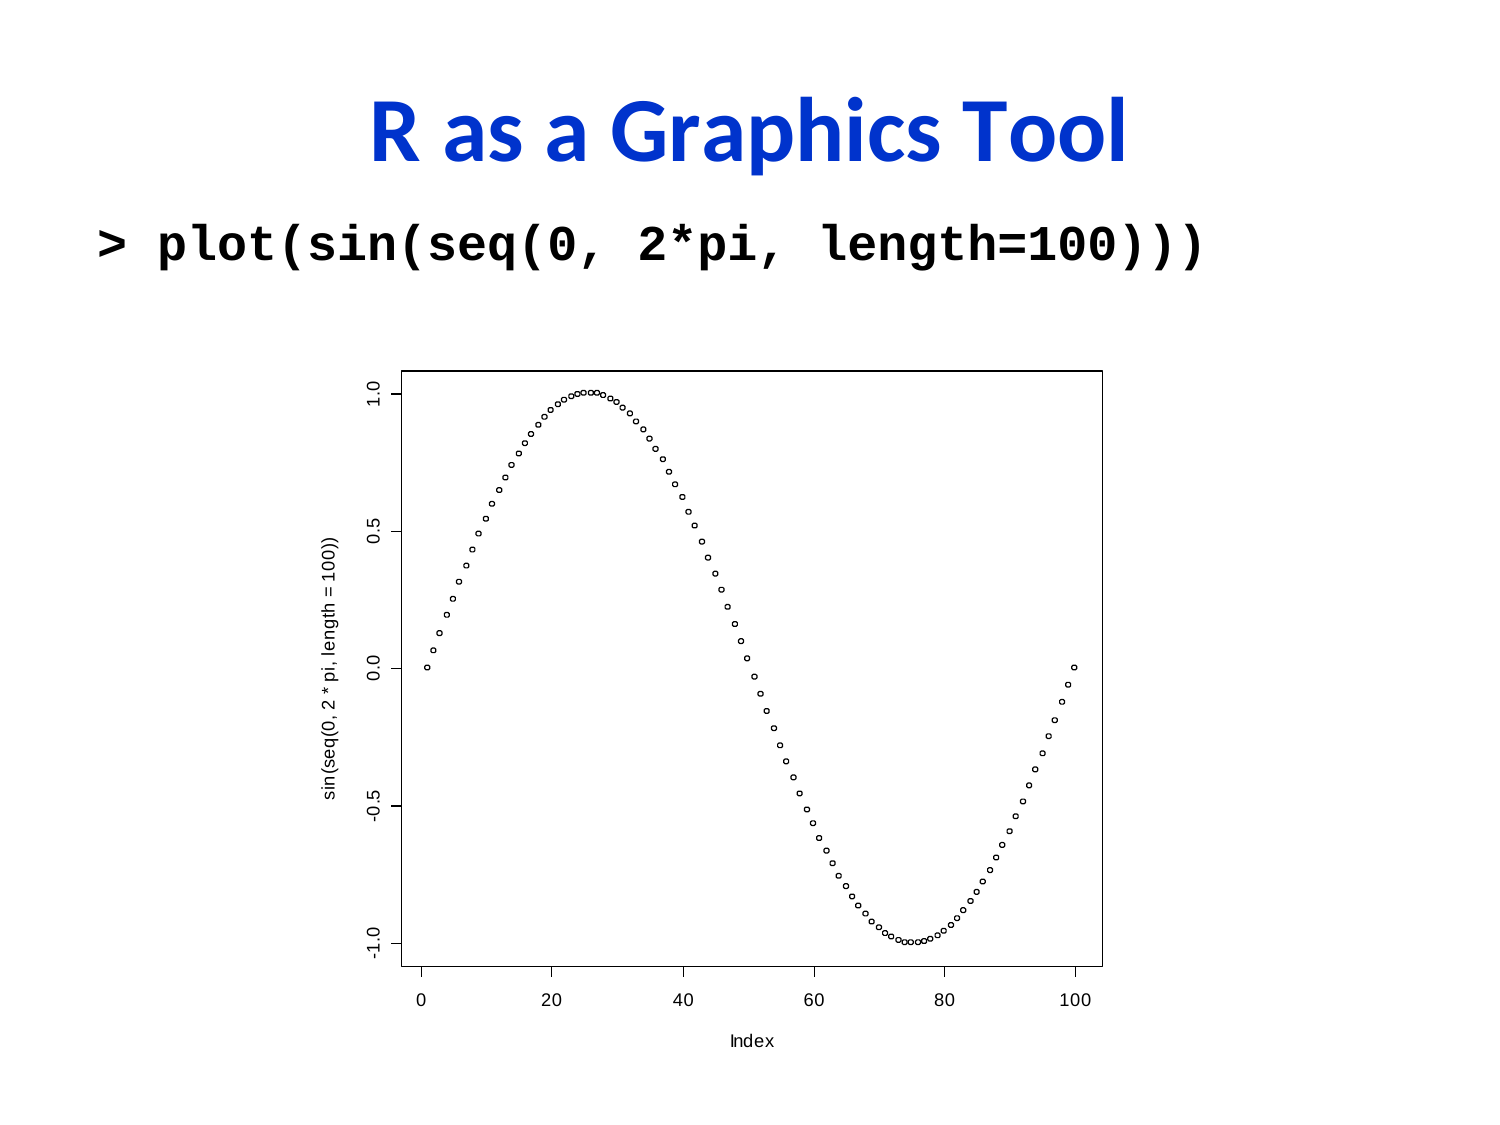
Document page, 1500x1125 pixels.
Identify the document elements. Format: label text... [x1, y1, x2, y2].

picture [312, 287, 1150, 1073]
list > plot(sin(seq(0, 2*pi, length=100))) [82, 210, 1433, 394]
title R as a Graphics Tool [75, 45, 1426, 233]
